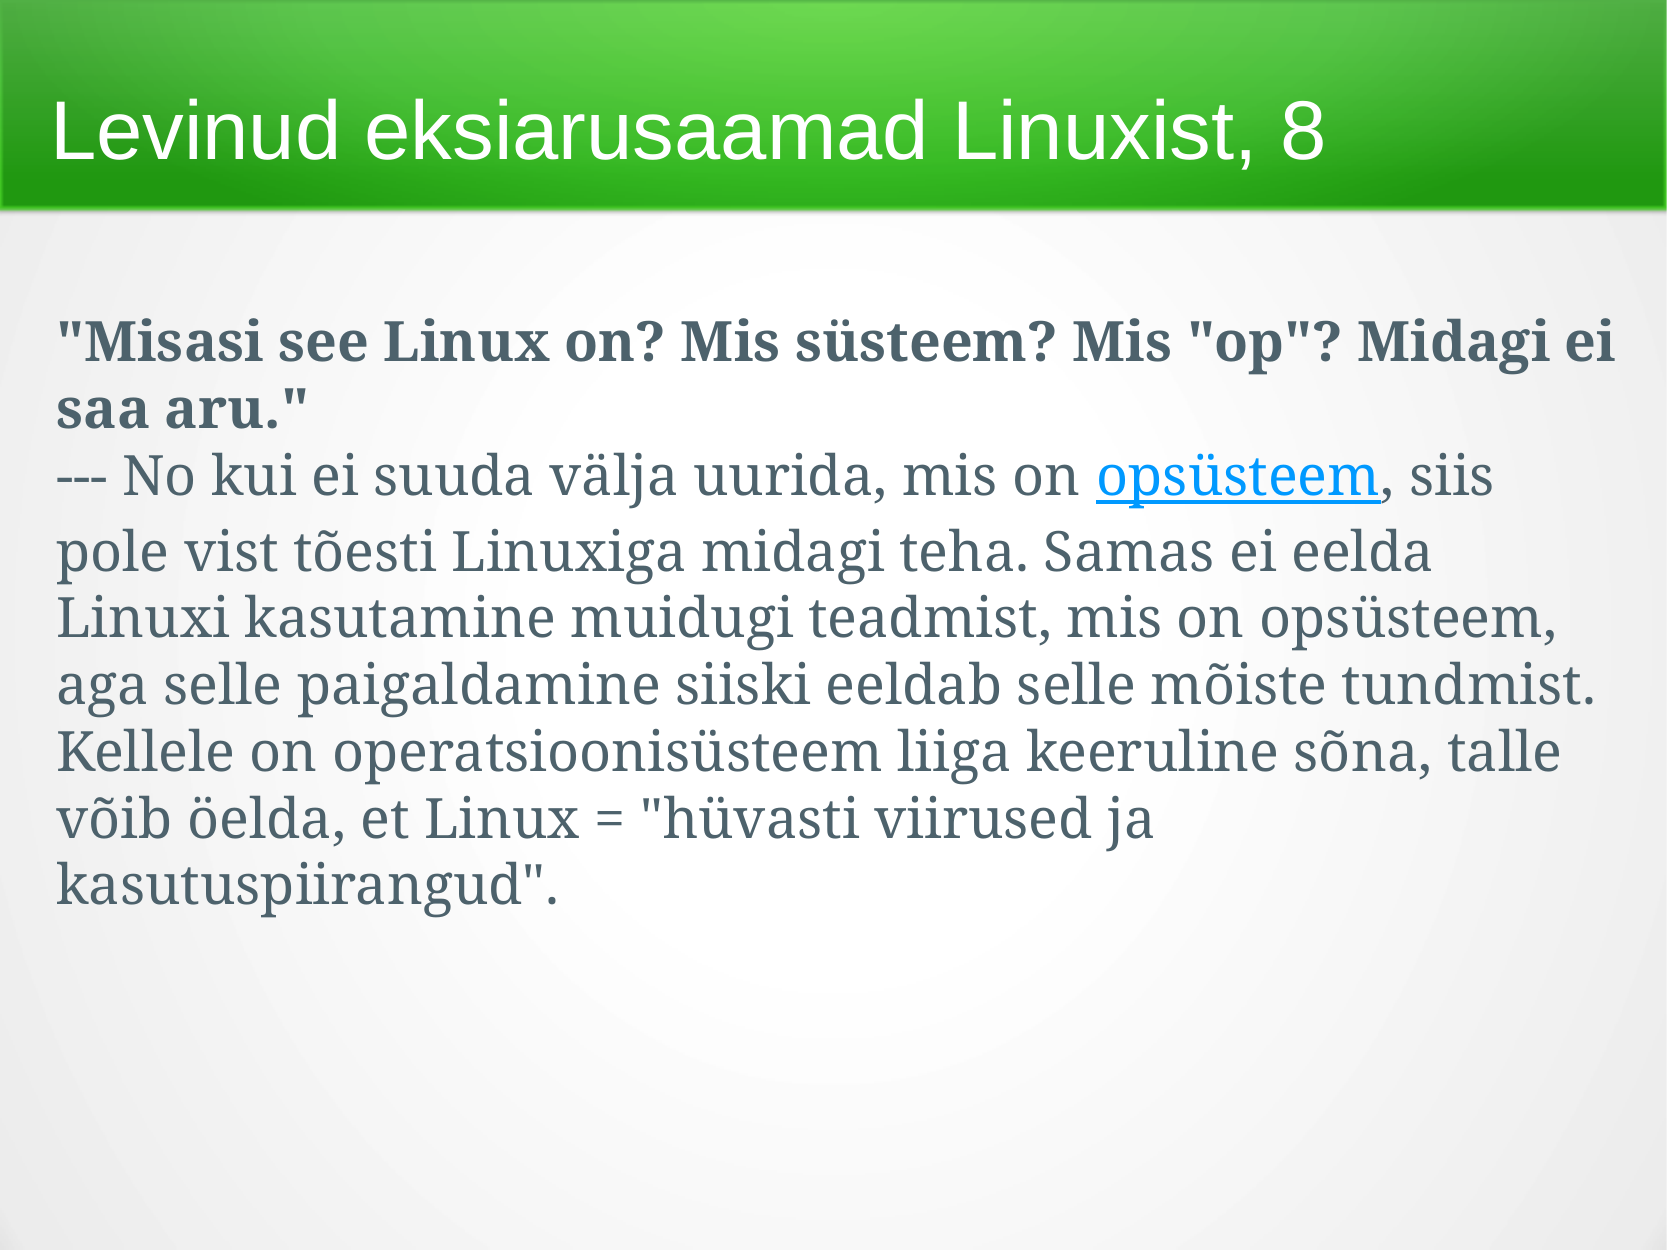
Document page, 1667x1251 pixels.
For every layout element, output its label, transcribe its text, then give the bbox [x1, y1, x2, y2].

title Levinud eksiarusaamad Linuxist, 8 [50, 84, 1630, 178]
picture [0, 0, 1667, 1250]
list "Misasi see Linux on? Mis süsteem? Mis "op"? Midagi ei saa aru." --- No kui ei suuda välja uurida, mis on opsüsteem, siis pole vist tõesti Linuxiga midagi teha. Samas ei eelda Linuxi kasutamine muidugi teadmist, mis on opsüsteem, aga selle paigaldamine siiski eeldab selle mõiste tundmist. Kellele on operatsioonisüsteem liiga keeruline sõna, talle võib öelda, et Linux = "hüvasti viirused ja kasutuspiirangud". [50, 300, 1630, 1213]
